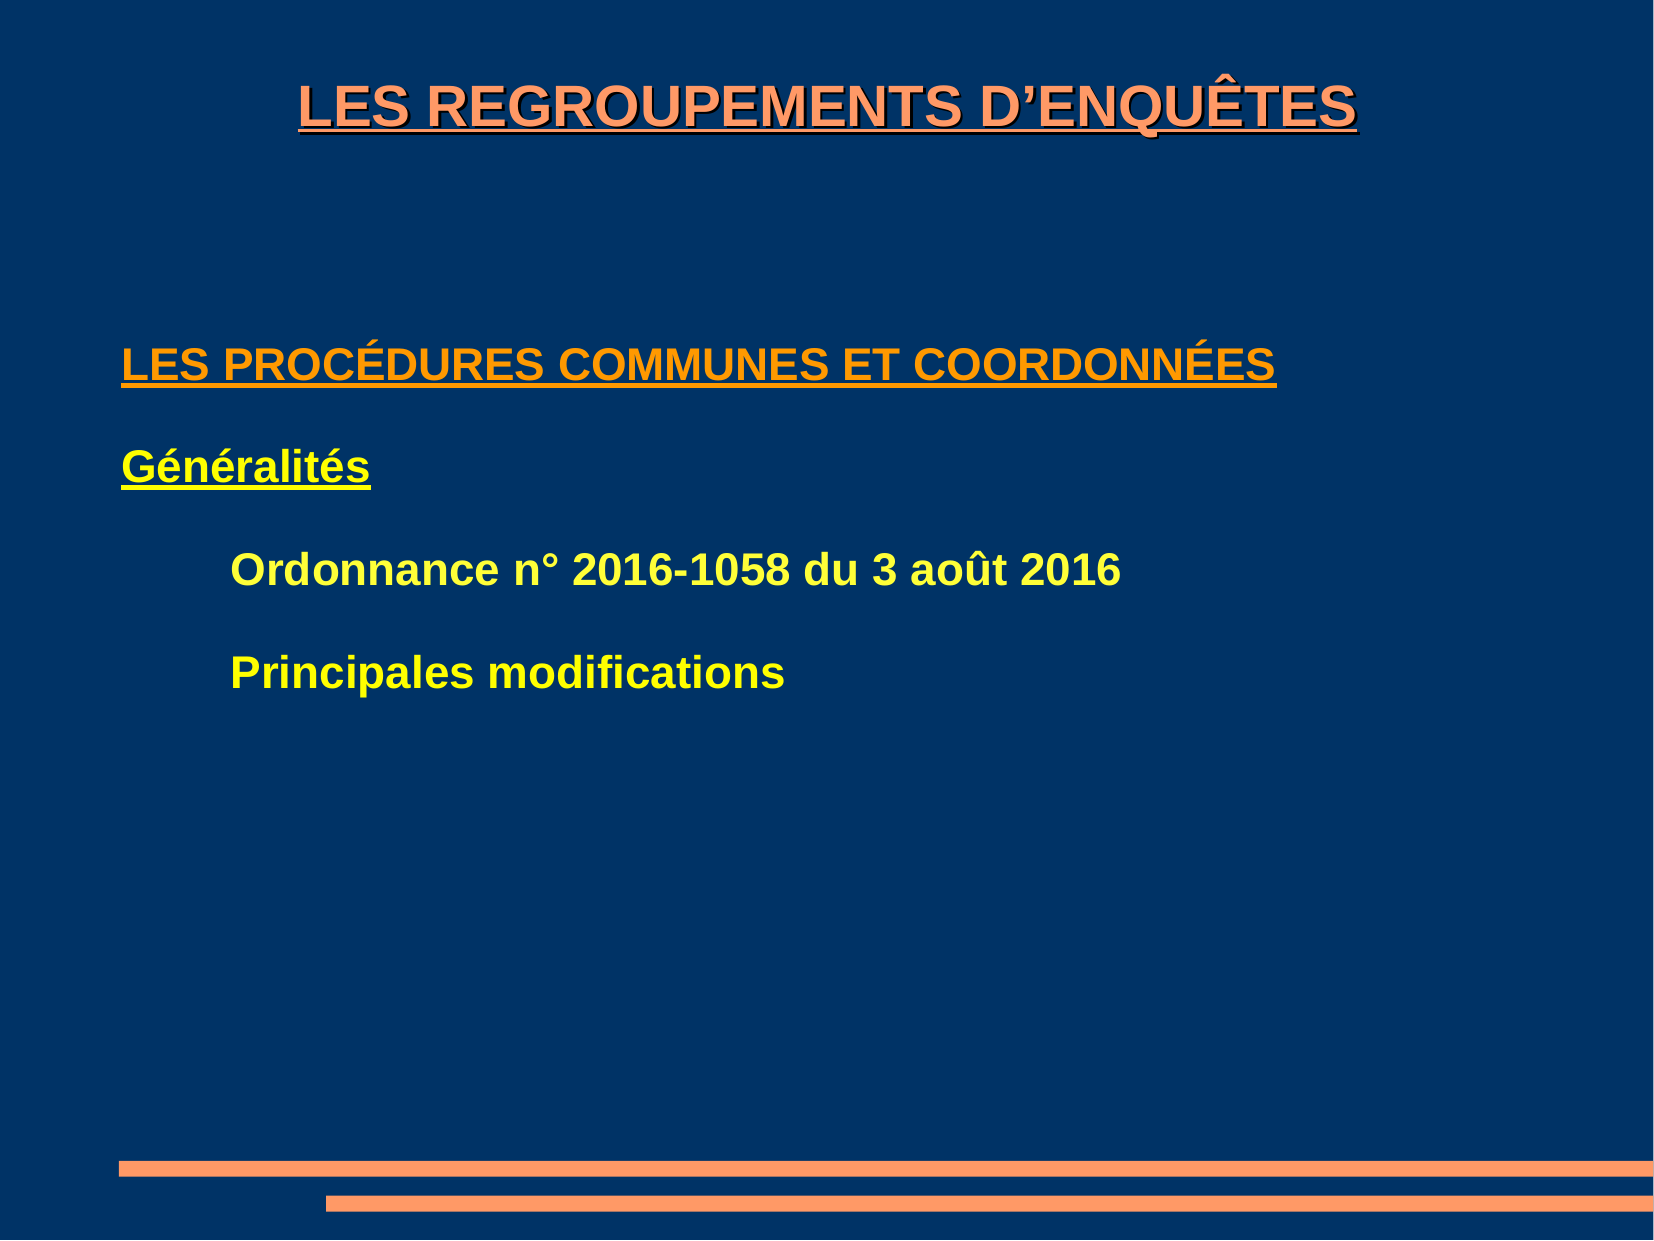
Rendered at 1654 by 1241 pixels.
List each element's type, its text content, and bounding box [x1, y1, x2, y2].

subtitle LES PROCÉDURES COMMUNES ET COORDONNÉES Généralités Ordonnance n° 2016-1058 du 3 août 2016 Principales modifications [121, 201, 1561, 1143]
title LES REGROUPEMENTS D’ENQUÊTES [121, 46, 1534, 166]
